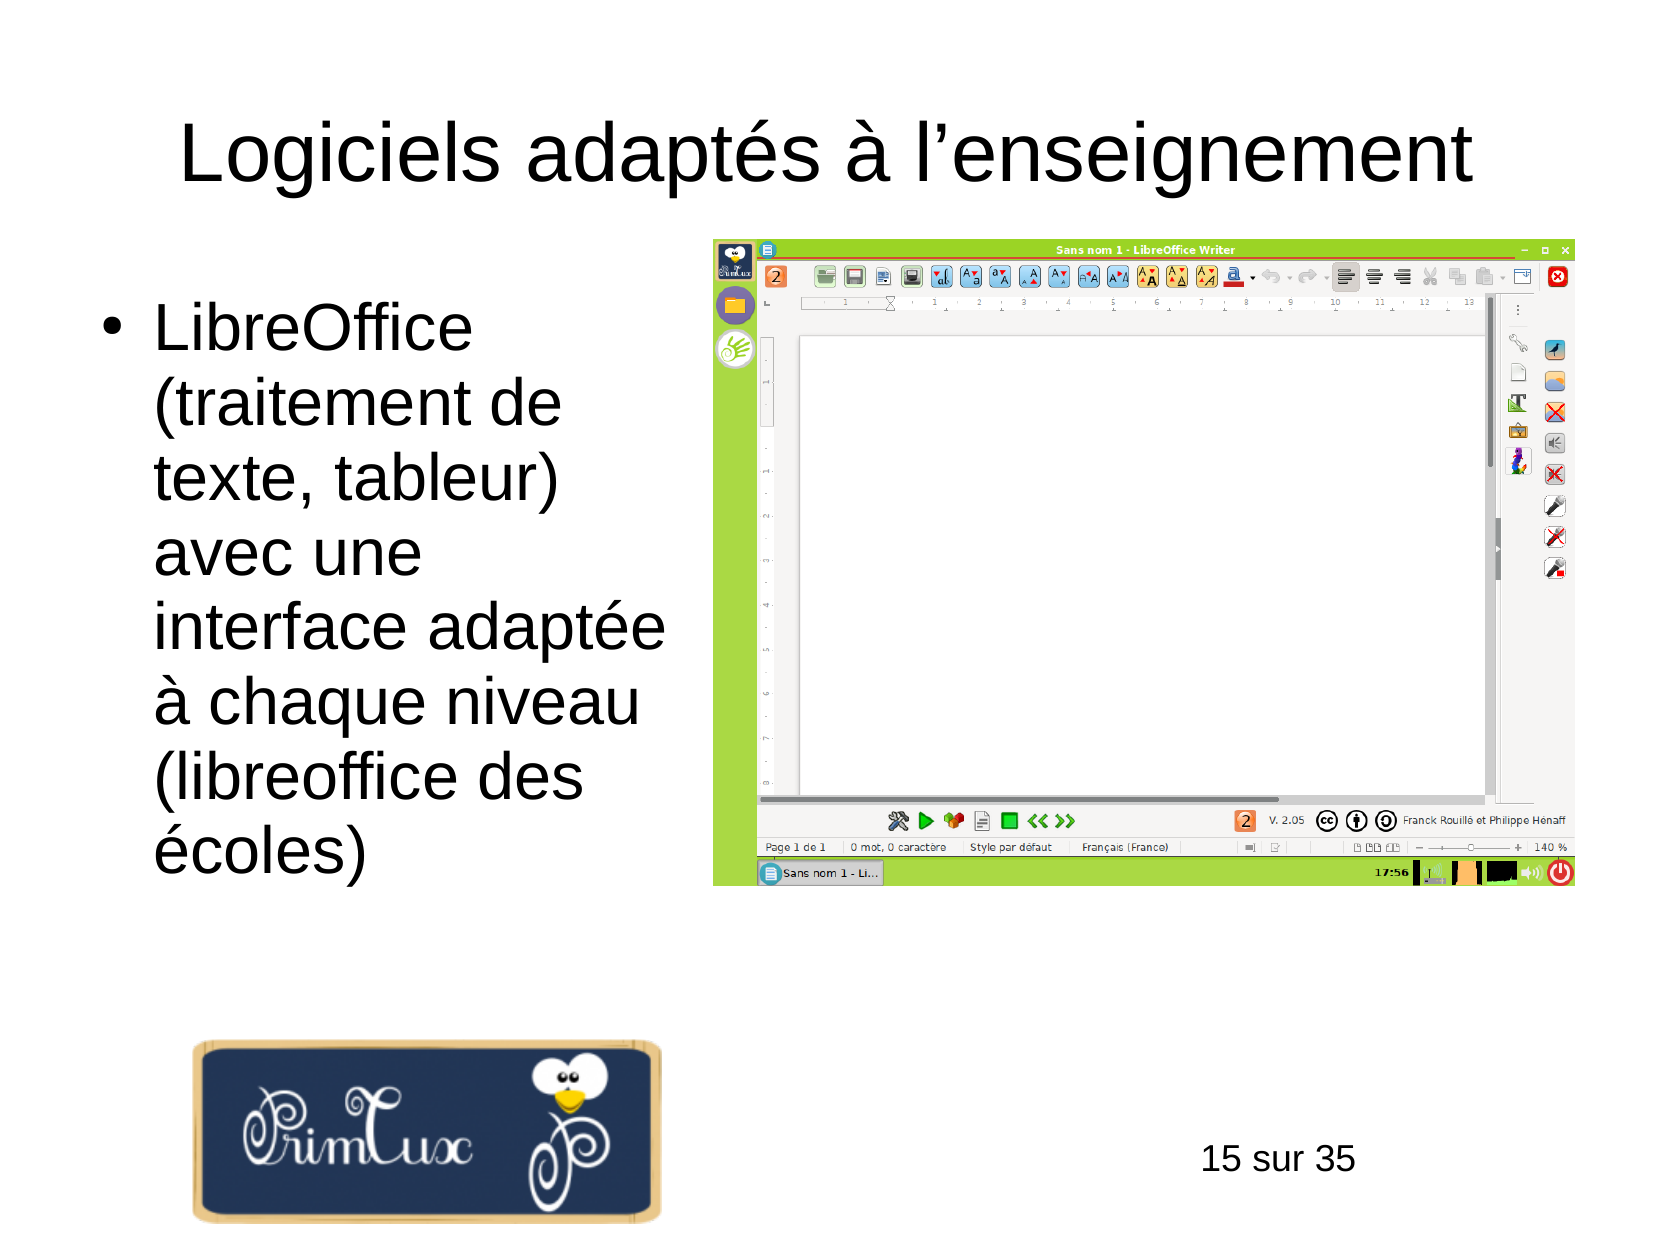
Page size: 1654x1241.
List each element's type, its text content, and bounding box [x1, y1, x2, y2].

title Logiciels adaptés à l’enseignement [82, 49, 1571, 257]
picture [713, 239, 1575, 886]
picture [192, 1039, 662, 1224]
list LibreOffice (traitement de texte, tableur) avec une interface adaptée à chaque niveau (libreoffice des écoles) [82, 290, 697, 981]
